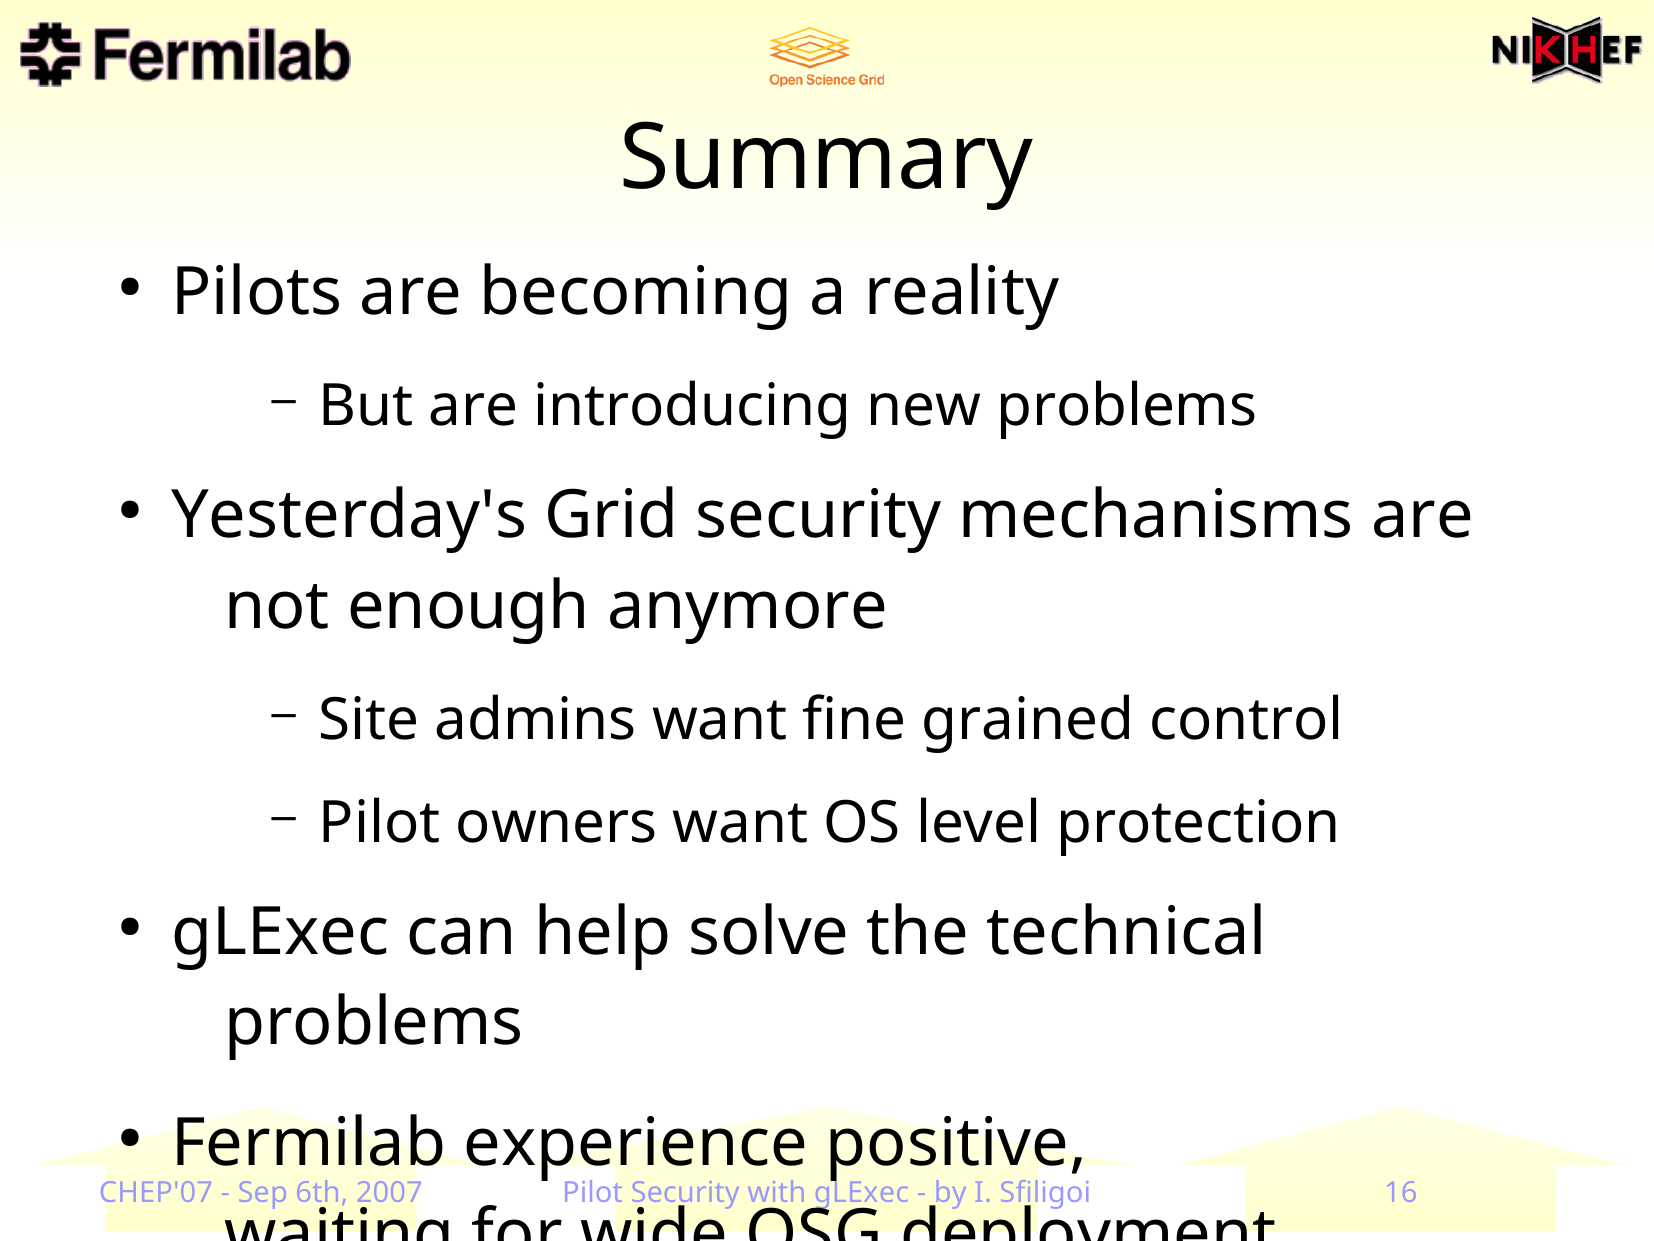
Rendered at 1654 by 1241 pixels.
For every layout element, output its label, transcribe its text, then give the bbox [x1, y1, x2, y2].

picture [20, 22, 351, 87]
picture [1492, 16, 1643, 84]
title Summary [82, 49, 1571, 242]
picture [769, 26, 884, 49]
list Pilots are becoming a reality But are introducing new problems Yesterday's Grid security mechanisms are not enough anymore Site admins want fine grained control Pilot owners want OS level protection gLExec can help solve the technical problems Fermilab experience positive, waiting for wide OSG deployment [82, 242, 1571, 1062]
